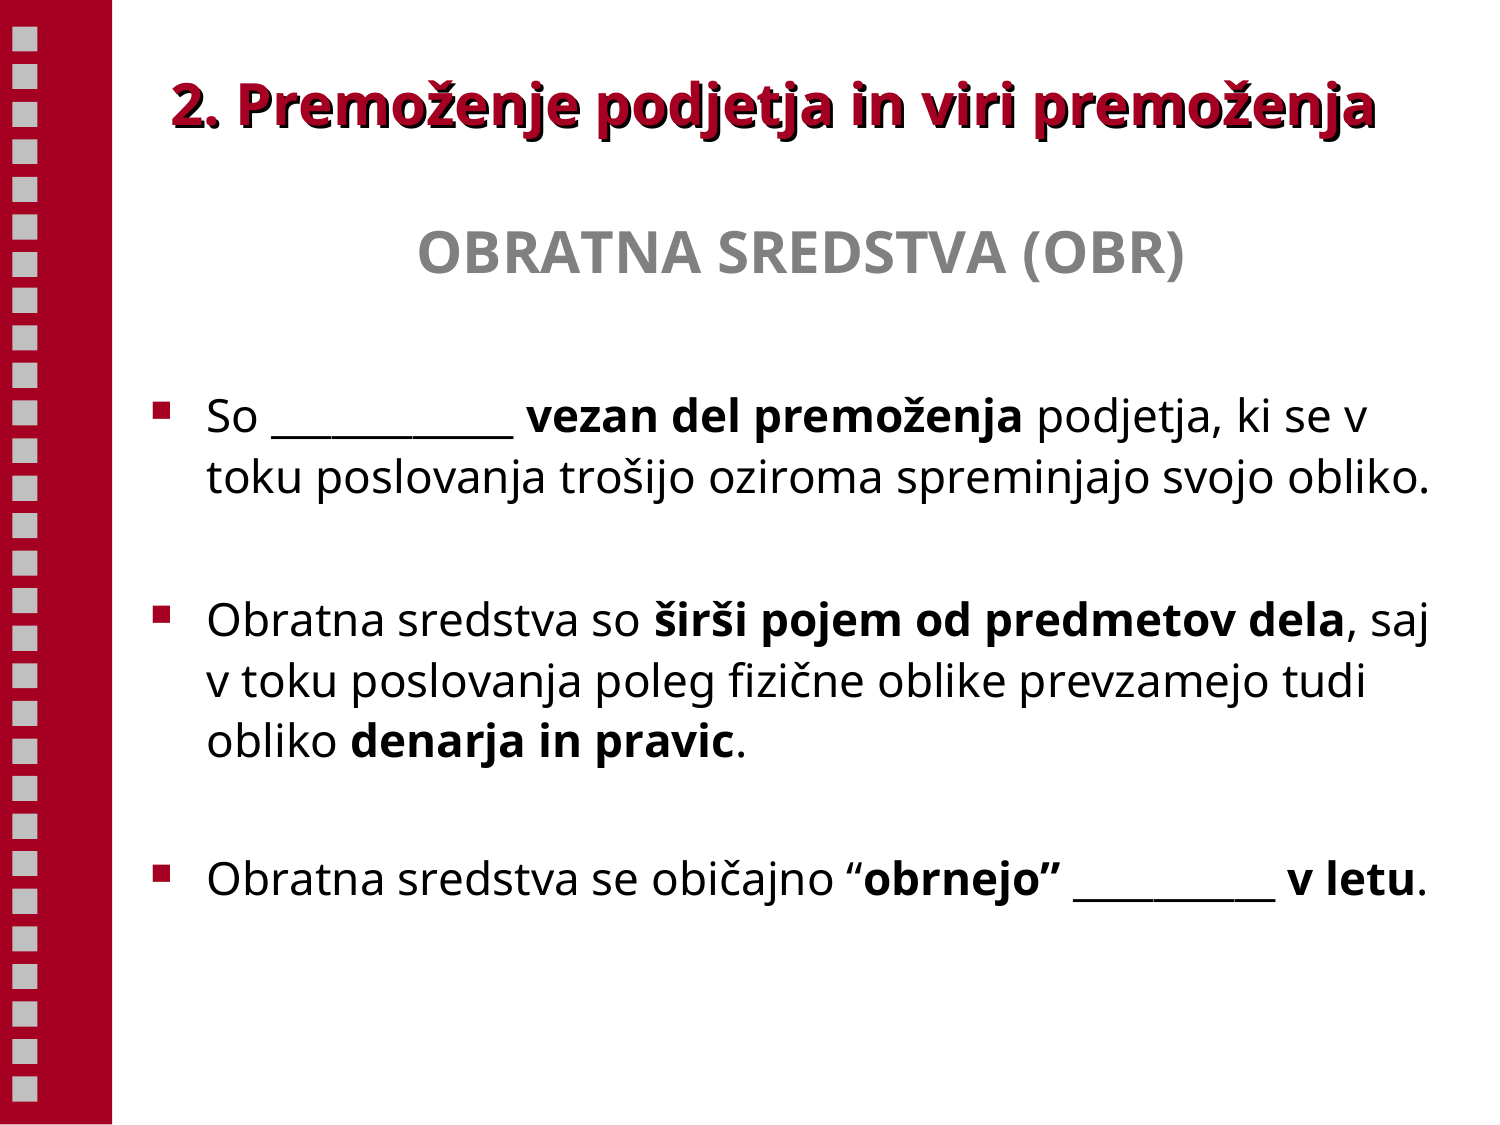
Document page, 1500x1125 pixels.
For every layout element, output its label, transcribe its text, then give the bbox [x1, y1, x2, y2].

list OBRATNA SREDSTVA (OBR) So ____________ vezan del premoženja podjetja, ki se v toku poslovanja trošijo oziroma spreminjajo svojo obliko. Obratna sredstva so širši pojem od predmetov dela, saj v toku poslovanja poleg fizične oblike prevzamejo tudi obliko denarja in pravic. Obratna sredstva se običajno “obrnejo” __________ v letu. [135, 207, 1467, 1059]
title 2. Premoženje podjetja in viri premoženja [136, 30, 1412, 173]
